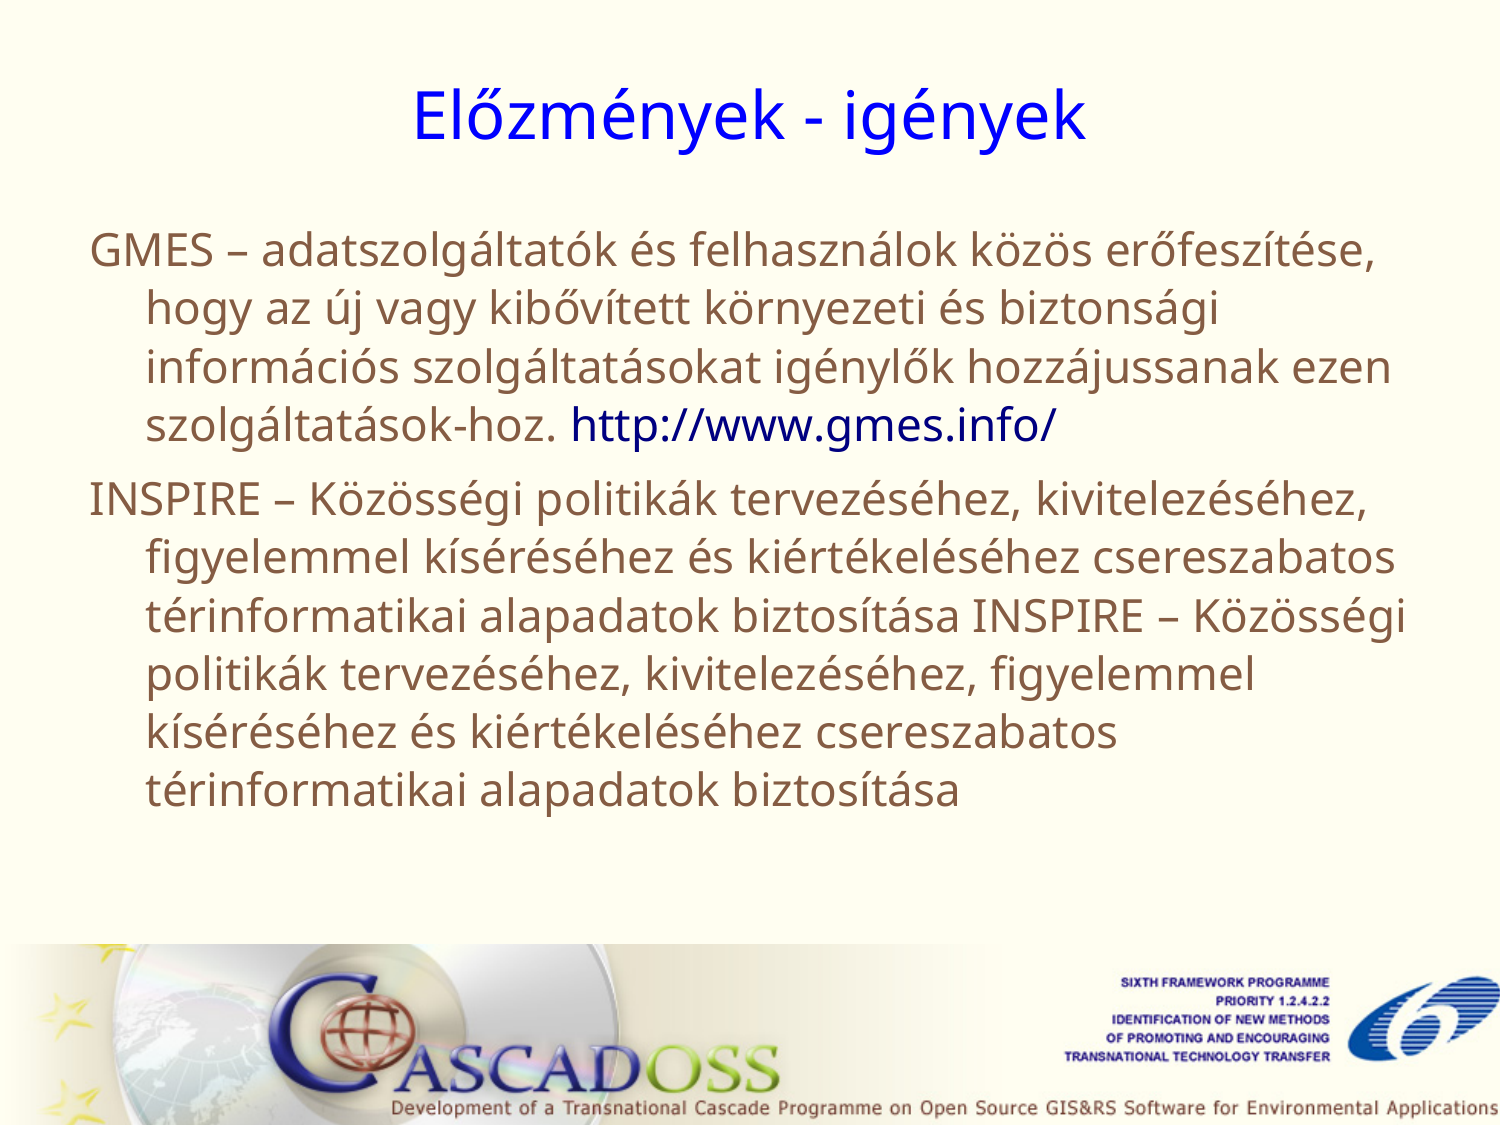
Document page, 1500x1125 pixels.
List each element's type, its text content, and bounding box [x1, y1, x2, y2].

picture [0, 944, 1500, 1125]
title Előzmények - igények [74, 20, 1425, 208]
list GMES – adatszolgáltatók és felhasználok közös erőfeszítése, hogy az új vagy kibővített környezeti és biztonsági információs szolgáltatásokat igénylők hozzájussanak ezen szolgáltatások-hoz. http://www.gmes.info/ INSPIRE – Közösségi politikák tervezéséhez, kivitelezéséhez, figyelemmel kíséréséhez és kiértékeléséhez csereszabatos térinformatikai alapadatok biztosítása INSPIRE – Közösségi politikák tervezéséhez, kivitelezéséhez, figyelemmel kíséréséhez és kiértékeléséhez csereszabatos térinformatikai alapadatok biztosítása [74, 208, 1425, 951]
